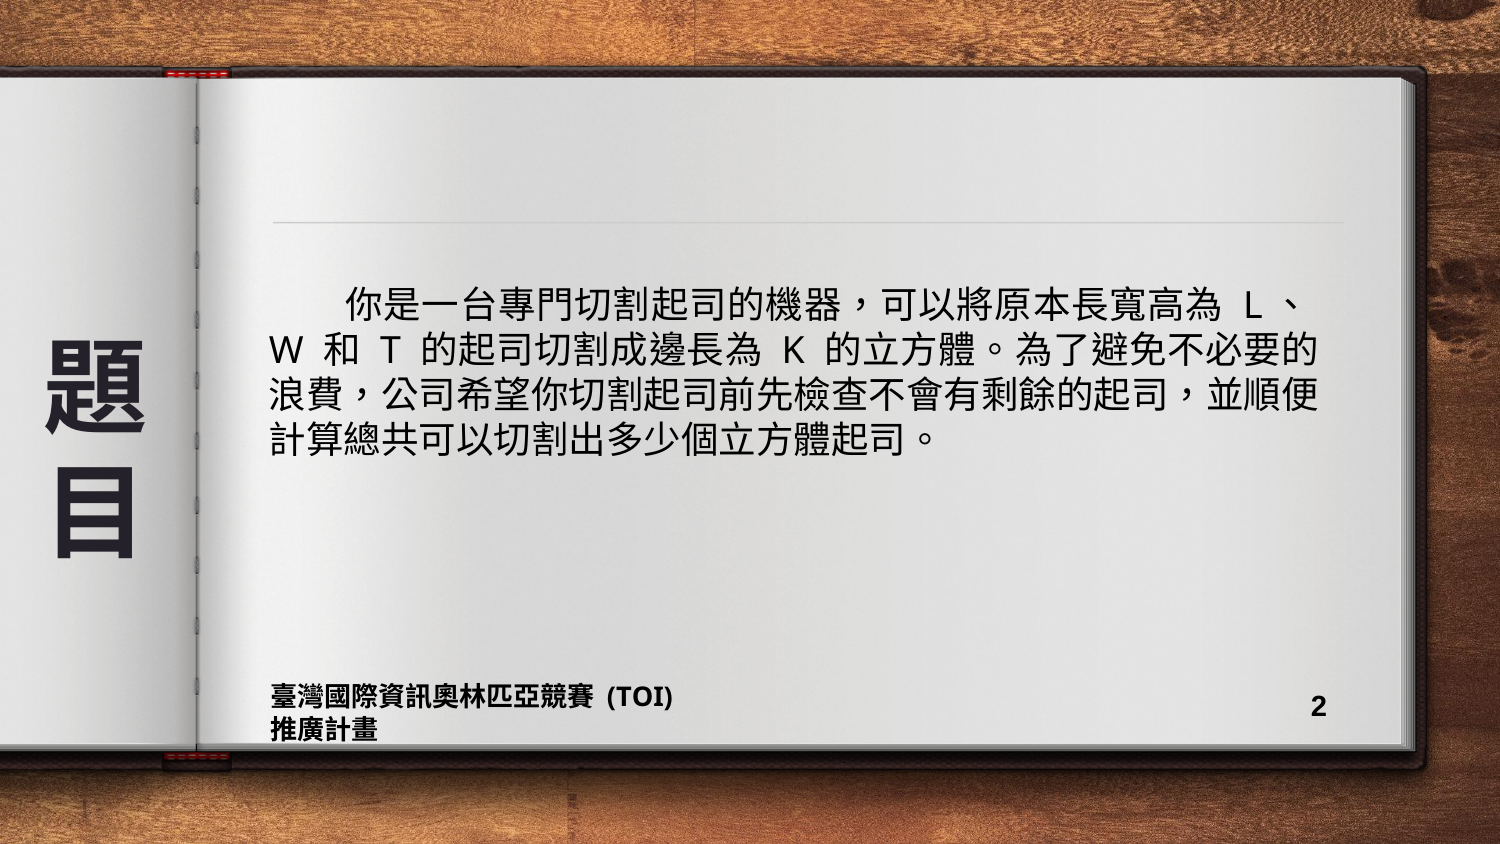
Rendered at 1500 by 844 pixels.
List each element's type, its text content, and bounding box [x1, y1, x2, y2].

text_box 題 目 [28, 306, 210, 552]
text_box 2 [1295, 672, 1386, 737]
text_box 你是一台專門切割起司的機器，可以將原本長寬高為 L、W 和 T 的起司切割成邊長為 K 的立方體。為了避免不必要的浪費，公司希望你切割起司前先檢查不會有剩餘的起司，並順便計算總共可以切割出多少個立方體起司。 [254, 274, 1341, 518]
